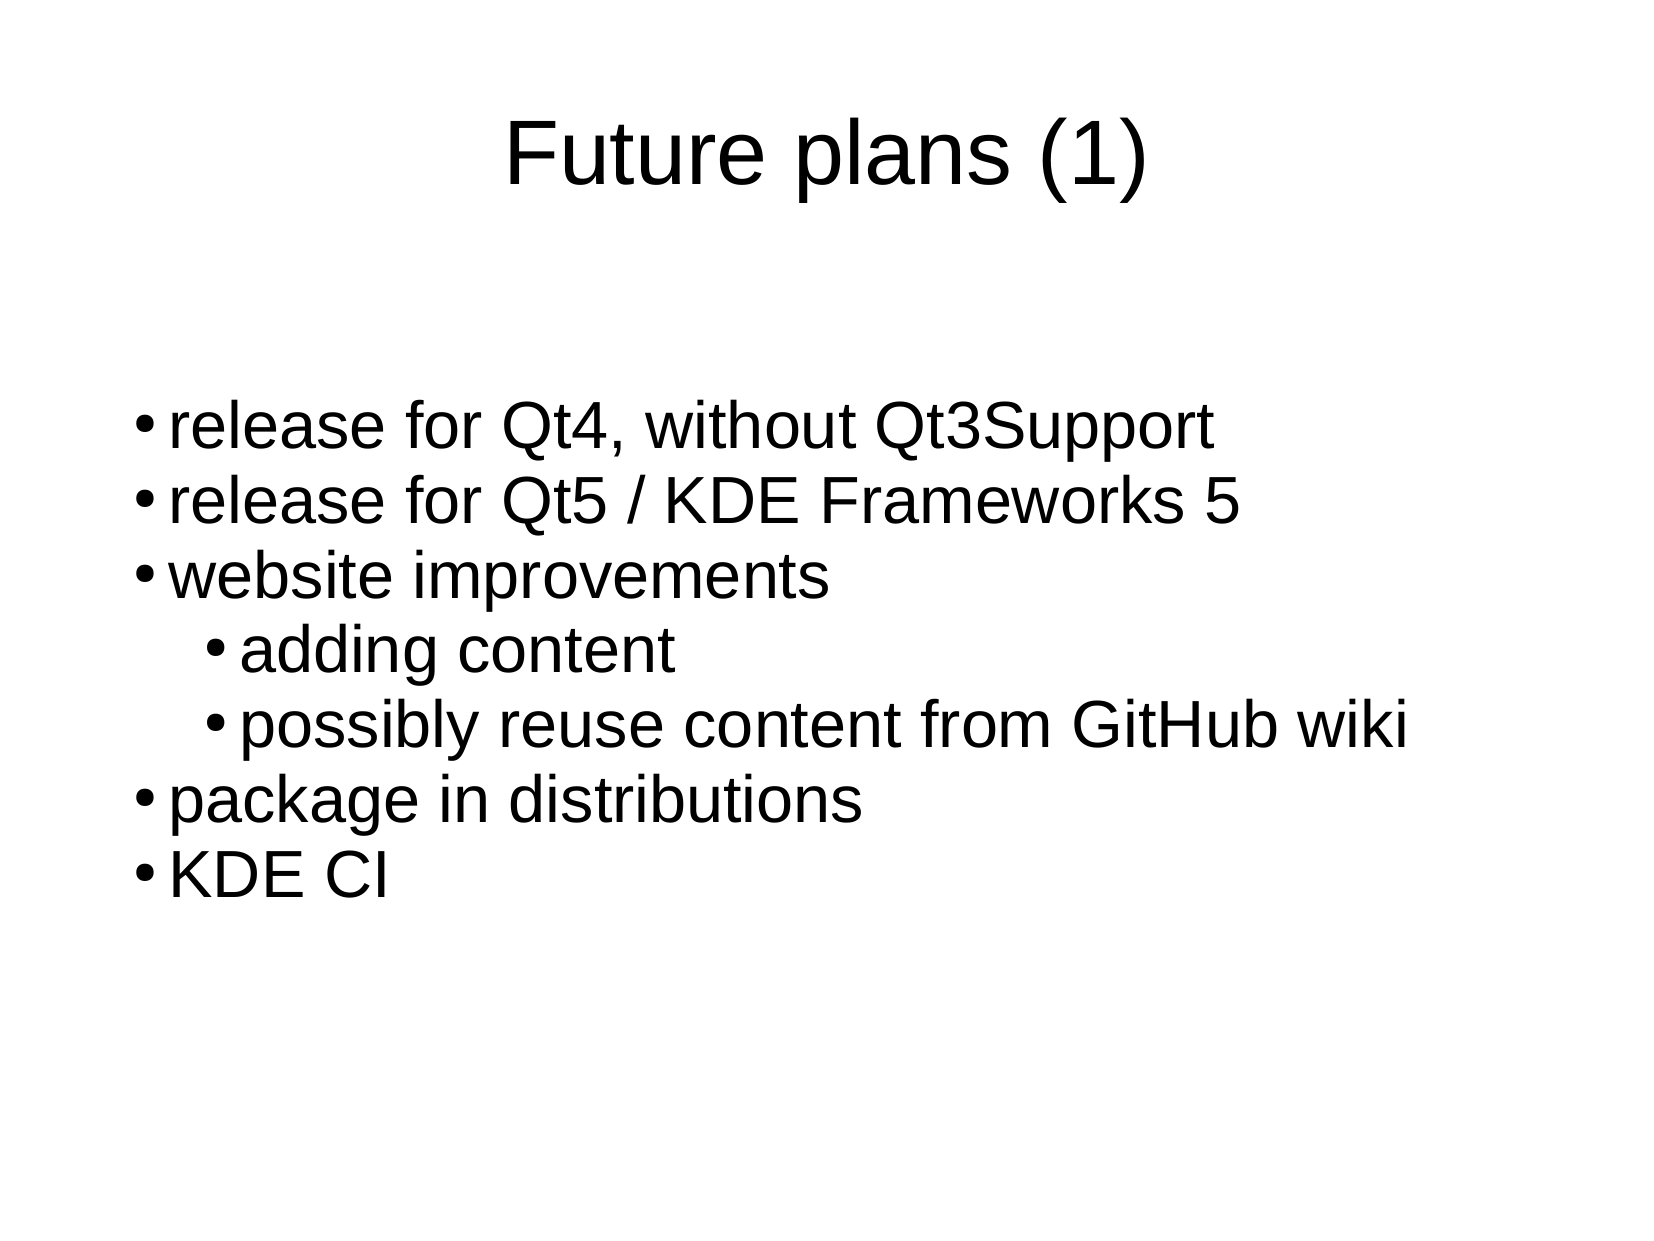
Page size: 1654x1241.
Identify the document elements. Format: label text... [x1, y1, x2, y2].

title Future plans (1) [82, 49, 1571, 257]
subtitle release for Qt4, without Qt3Support release for Qt5 / KDE Frameworks 5 website improvements adding content possibly reuse content from GitHub wiki package in distributions KDE CI [133, 290, 1521, 1010]
